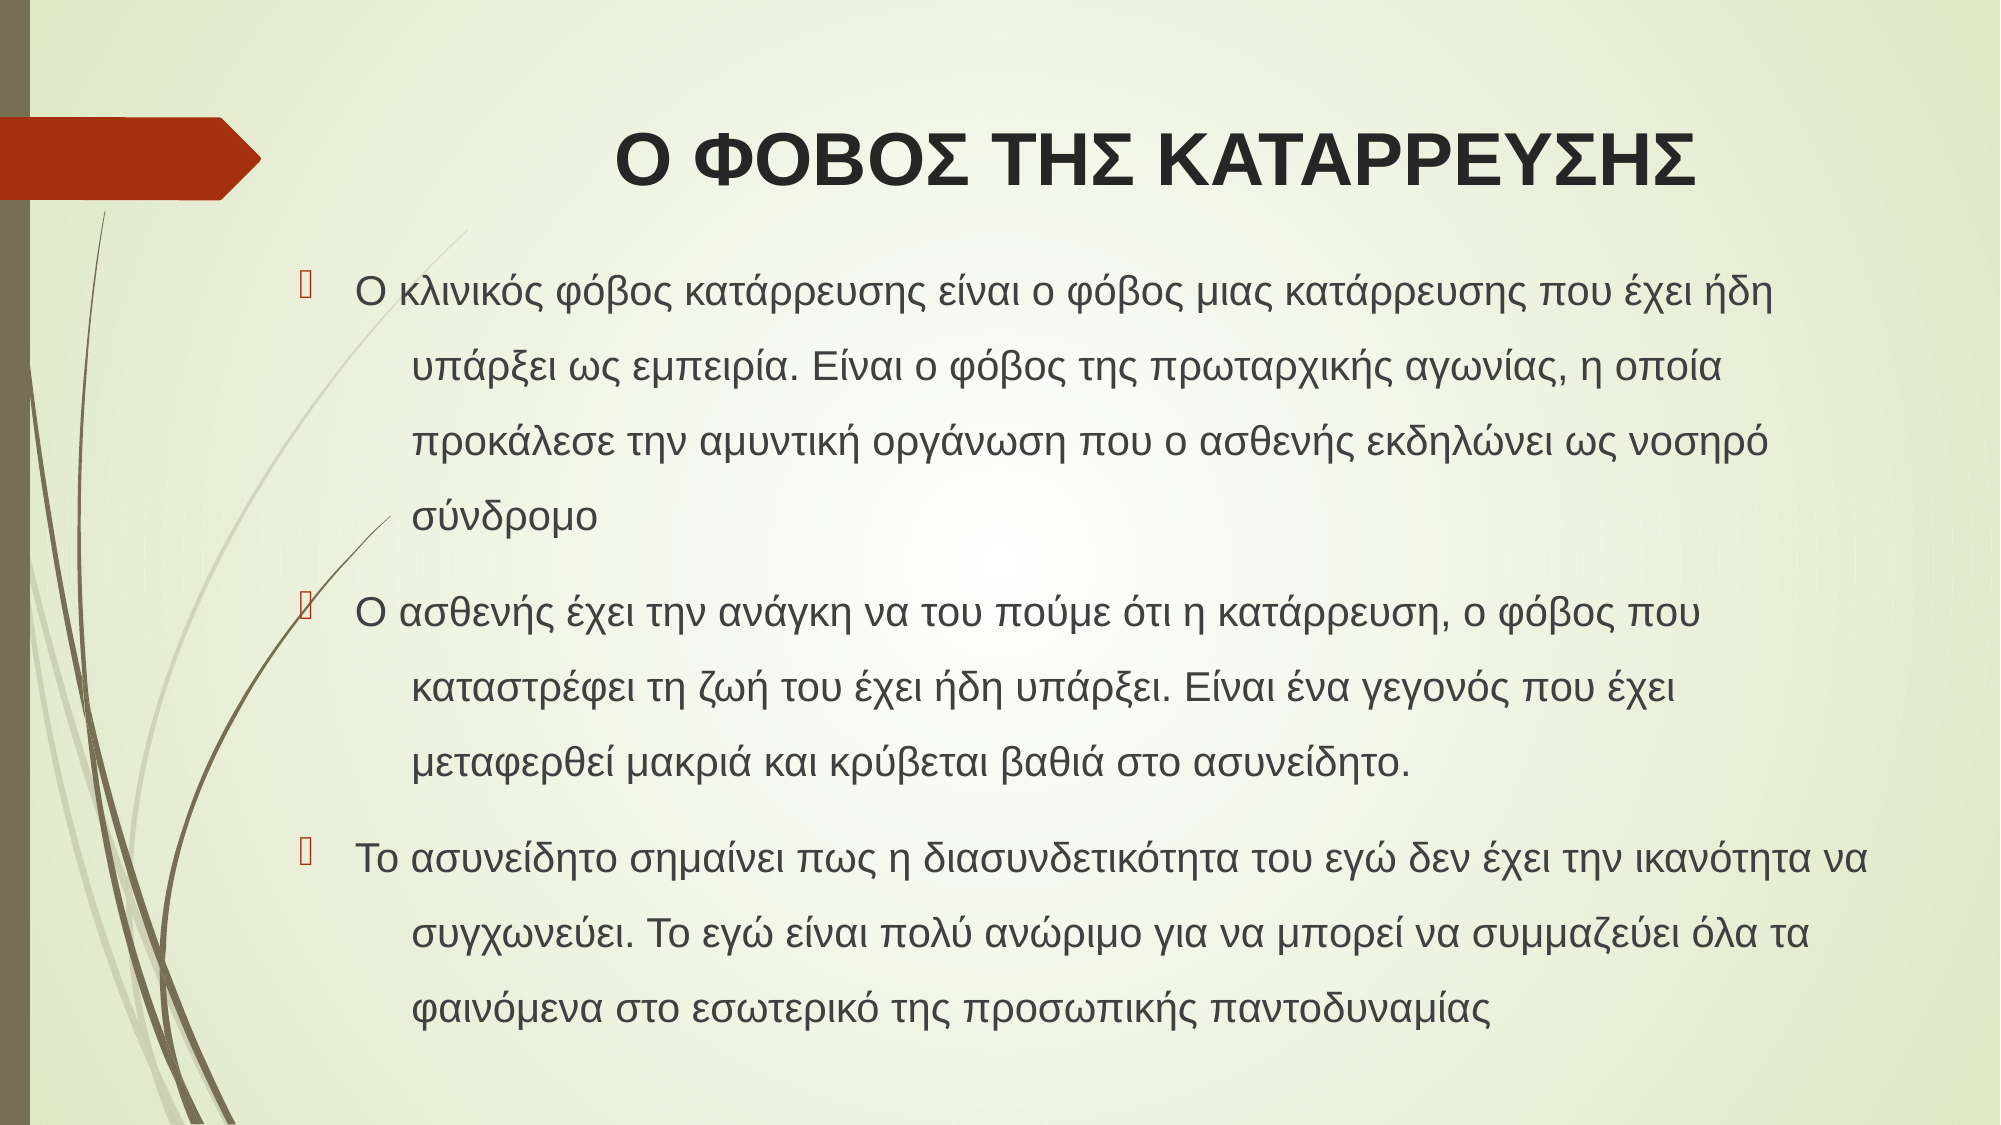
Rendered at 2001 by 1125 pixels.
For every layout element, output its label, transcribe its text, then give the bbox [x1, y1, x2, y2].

title Ο ΦΟΒΟΣ ΤΗΣ ΚΑΤΑΡΡΕΥΣΗΣ [425, 102, 1888, 230]
list Ο κλινικός φόβος κατάρρευσης είναι ο φόβος μιας κατάρρευσης που έχει ήδη υπάρξει ως εμπειρία. Είναι ο φόβος της πρωταρχικής αγωνίας, η οποία προκάλεσε την αμυντική οργάνωση που ο ασθενής εκδηλώνει ως νοσηρό σύνδρομο Ο ασθενής έχει την ανάγκη να του πούμε ότι η κατάρρευση, ο φόβος που καταστρέφει τη ζωή του έχει ήδη υπάρξει. Είναι ένα γεγονός που έχει μεταφερθεί μακριά και κρύβεται βαθιά στο ασυνείδητο. Το ασυνείδητο σημαίνει πως η διασυνδετικότητα του εγώ δεν έχει την ικανότητα να συγχωνεύει. Το εγώ είναι πολύ ανώριμο για να μπορεί να συμμαζεύει όλα τα φαινόμενα στο εσωτερικό της προσωπικής παντοδυναμίας [283, 230, 1888, 1081]
